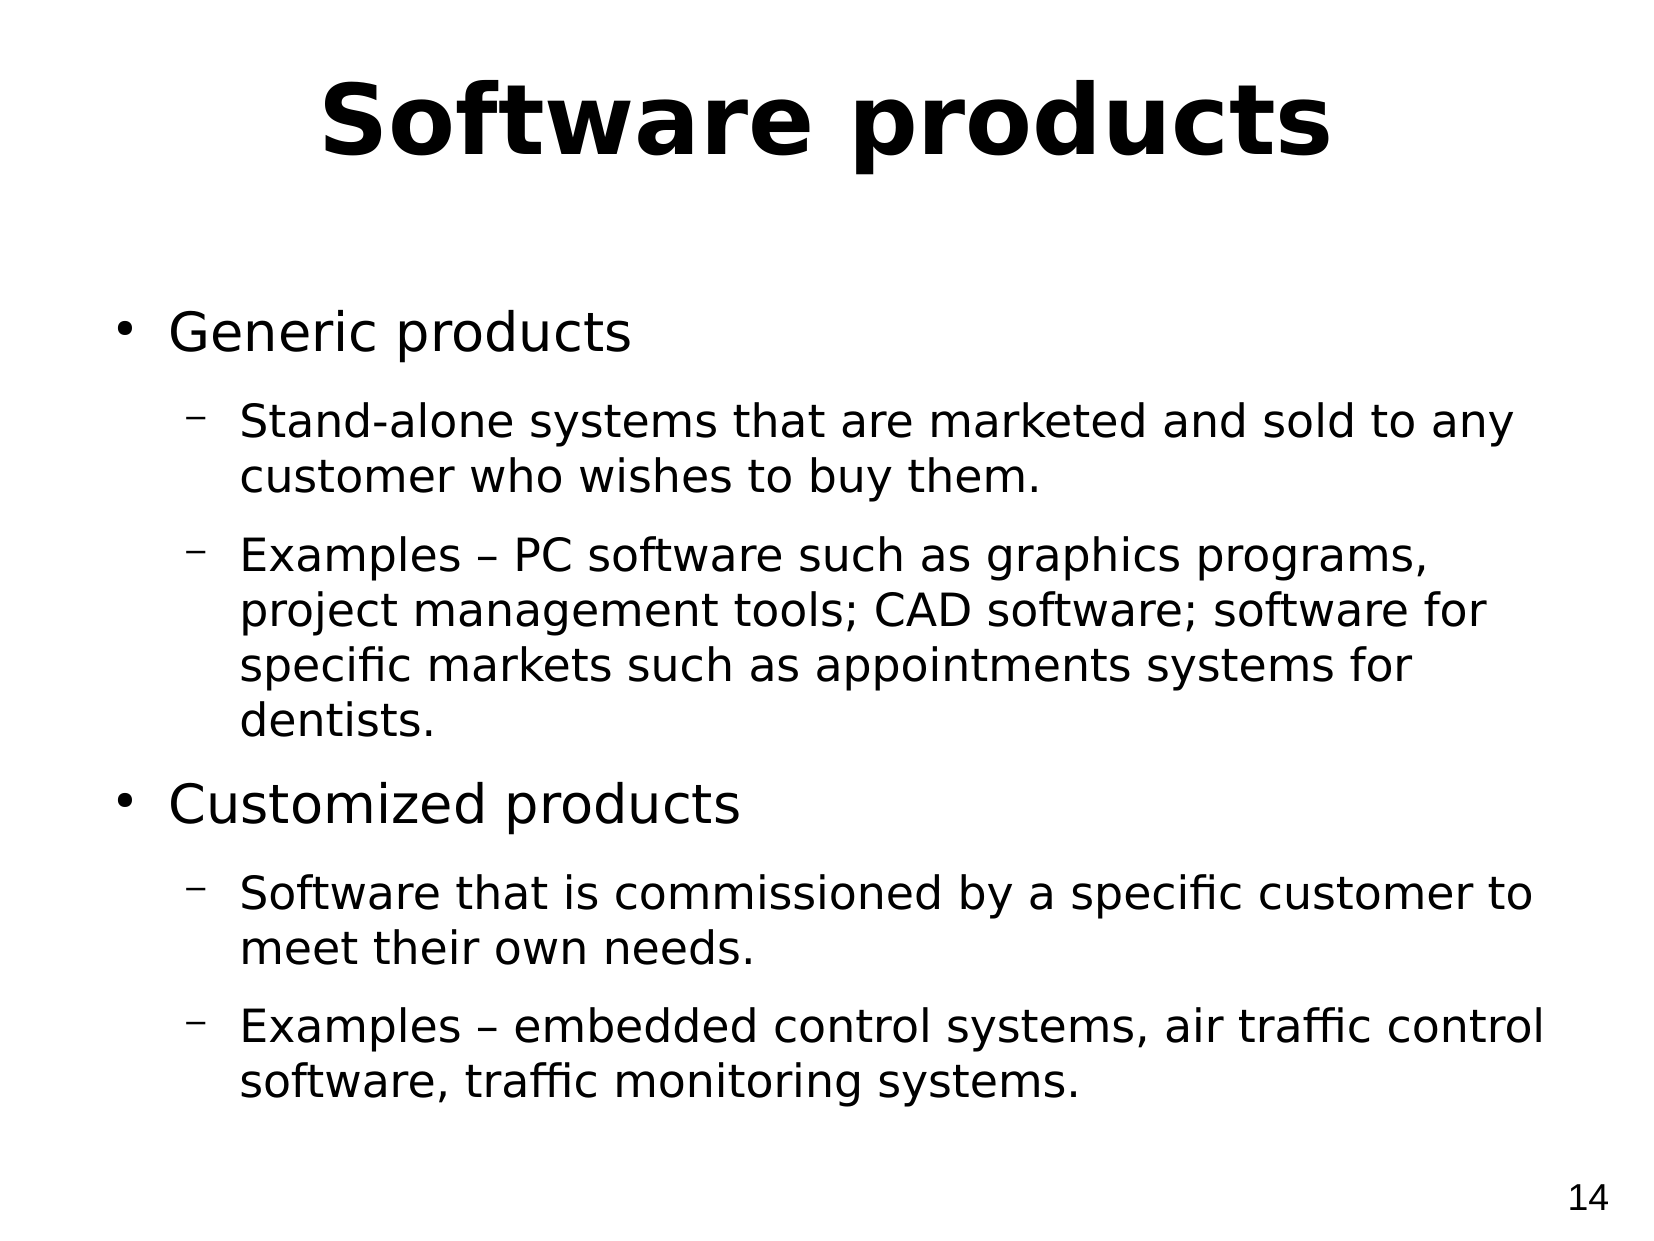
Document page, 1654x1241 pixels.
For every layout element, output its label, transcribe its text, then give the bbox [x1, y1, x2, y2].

list Generic products Stand-alone systems that are marketed and sold to any customer who wishes to buy them. Examples – PC software such as graphics programs, project management tools; CAD software; software for specific markets such as appointments systems for dentists. Customized products Software that is commissioned by a specific customer to meet their own needs. Examples – embedded control systems, air traffic control software, traffic monitoring systems. [82, 290, 1571, 1010]
title Software products [82, 49, 1571, 195]
